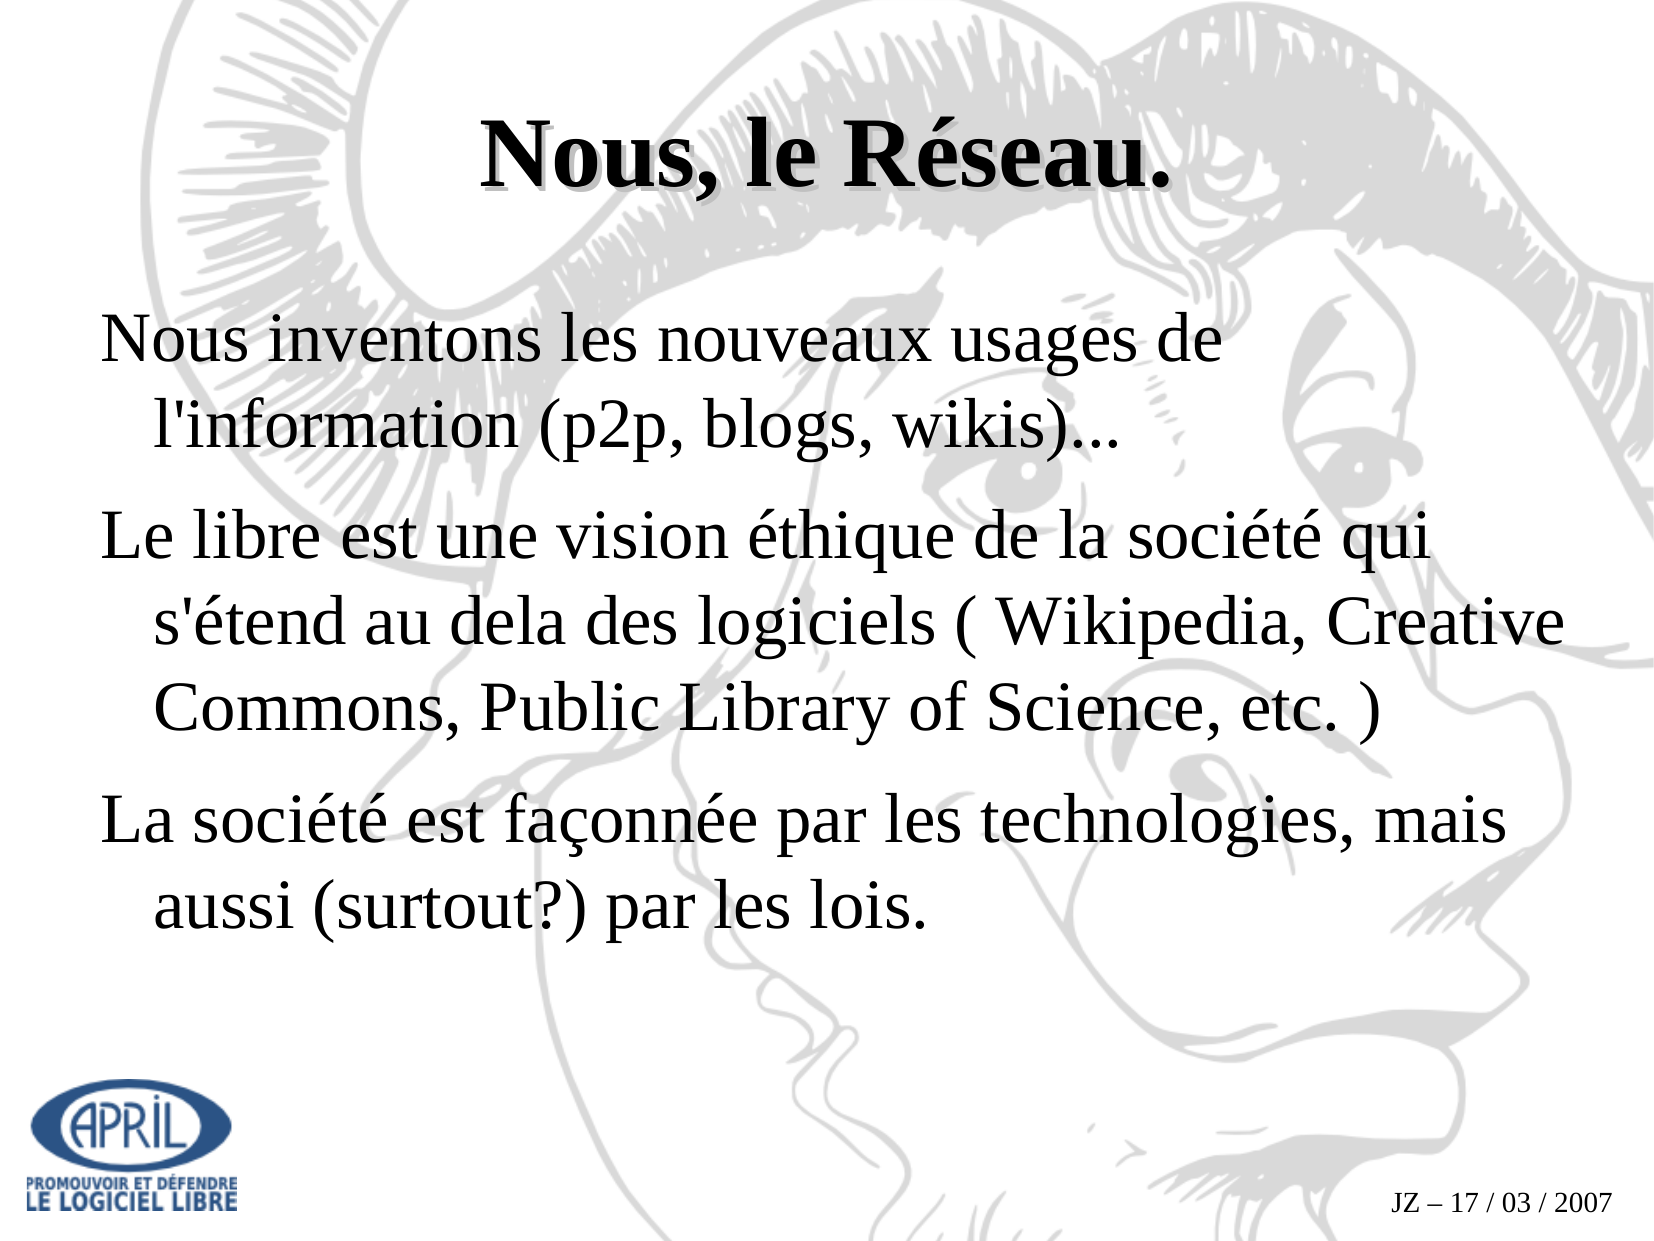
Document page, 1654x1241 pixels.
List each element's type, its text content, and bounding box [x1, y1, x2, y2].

list Nous inventons les nouveaux usages de l'information (p2p, blogs, wikis)... Le libre est une vision éthique de la société qui s'étend au dela des logiciels ( Wikipedia, Creative Commons, Public Library of Science, etc. ) La société est façonnée par les technologies, mais aussi (surtout?) par les lois. [82, 290, 1571, 1109]
title Nous, le Réseau. [82, 49, 1571, 257]
picture [0, 0, 1654, 1241]
